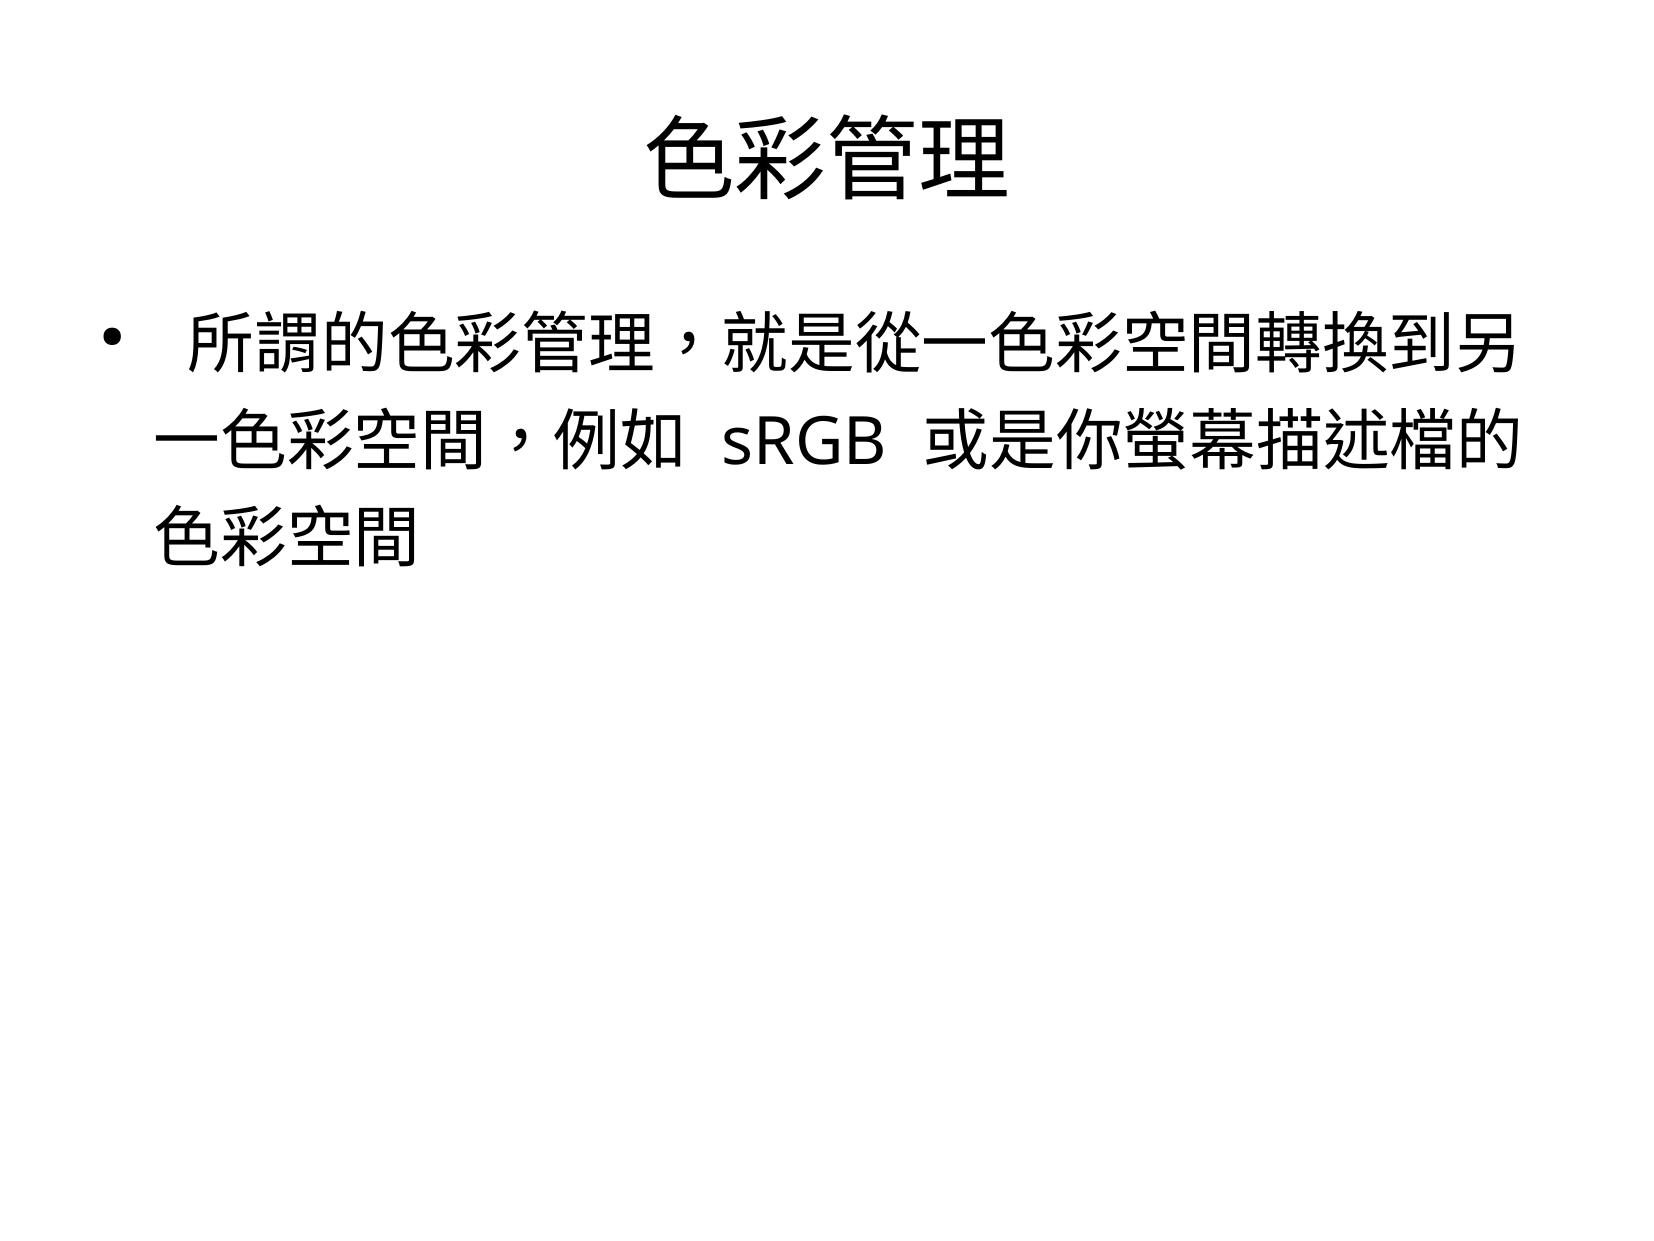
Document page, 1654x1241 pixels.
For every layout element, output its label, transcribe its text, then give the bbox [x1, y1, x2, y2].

title 色彩管理 [82, 49, 1571, 257]
list 所謂的色彩管理，就是從一色彩空間轉換到另一色彩空間，例如 sRGB 或是你螢幕描述檔的色彩空間 [82, 290, 1571, 1010]
